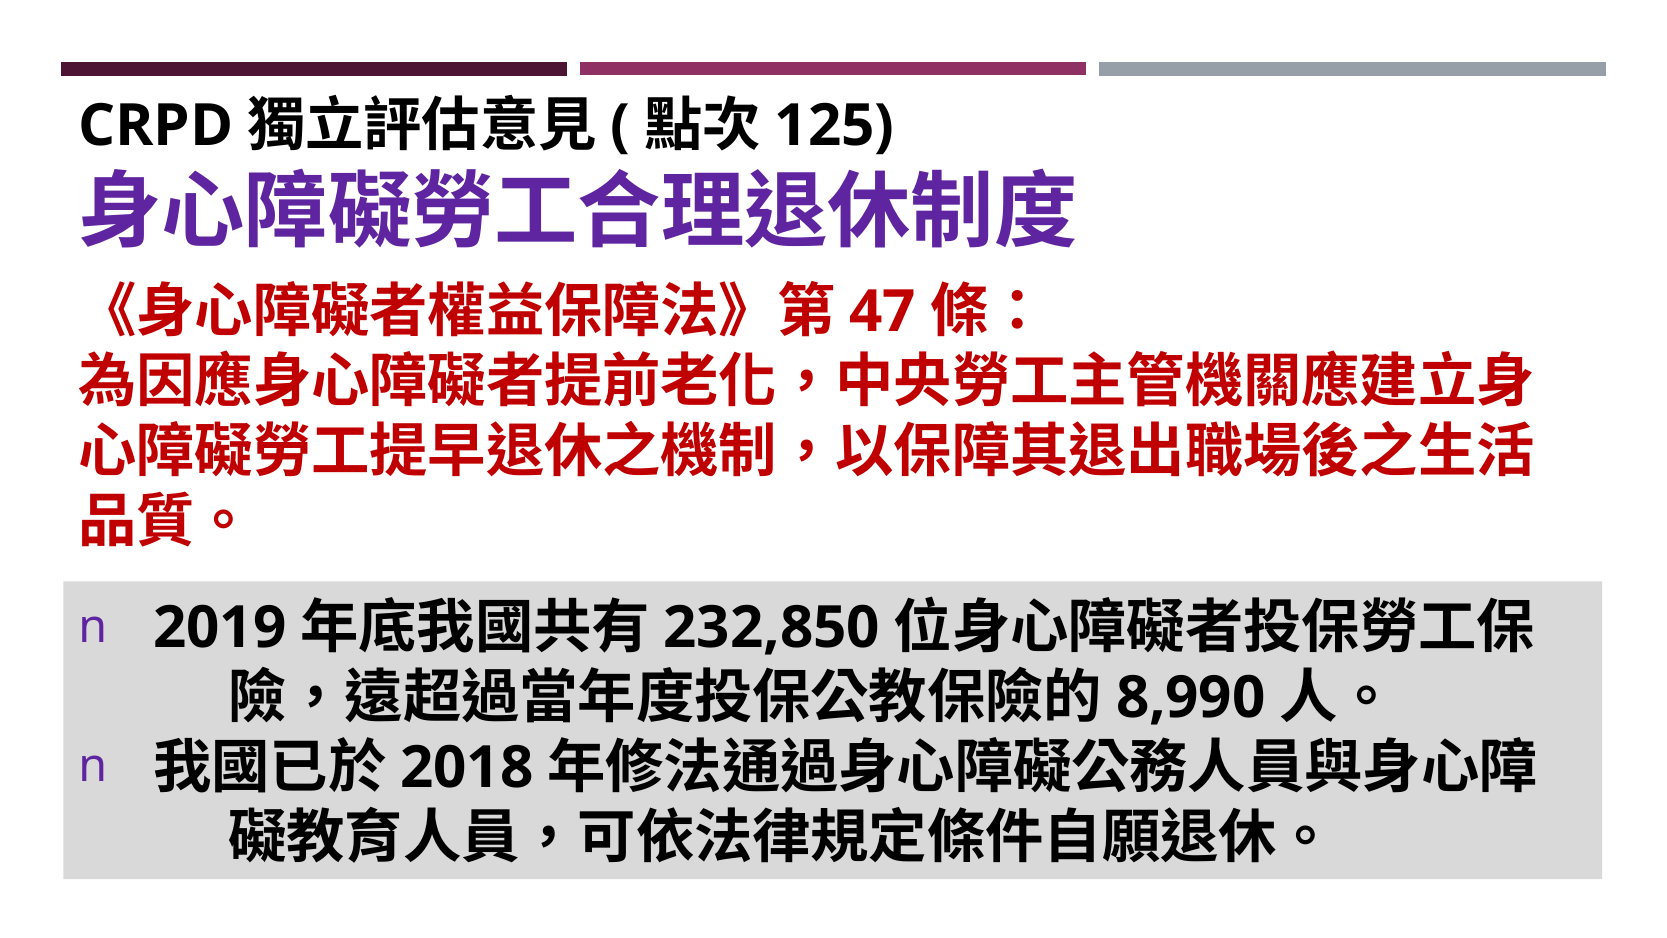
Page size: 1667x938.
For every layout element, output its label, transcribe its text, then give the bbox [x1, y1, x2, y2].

text_box 2019年底我國共有232,850位身心障礙者投保勞工保險，遠超過當年度投保公教保險的8,990人。 我國已於2018年修法通過身心障礙公務人員與身心障礙教育人員，可依法律規定條件自願退休。 [63, 581, 1603, 880]
text_box CRPD獨立評估意見(點次125) 身心障礙勞工合理退休制度 [63, 78, 1603, 265]
text_box 《身心障礙者權益保障法》第47條： 為因應身心障礙者提前老化，中央勞工主管機關應建立身心障礙勞工提早退休之機制，以保障其退出職場後之生活品質。 [63, 265, 1603, 564]
